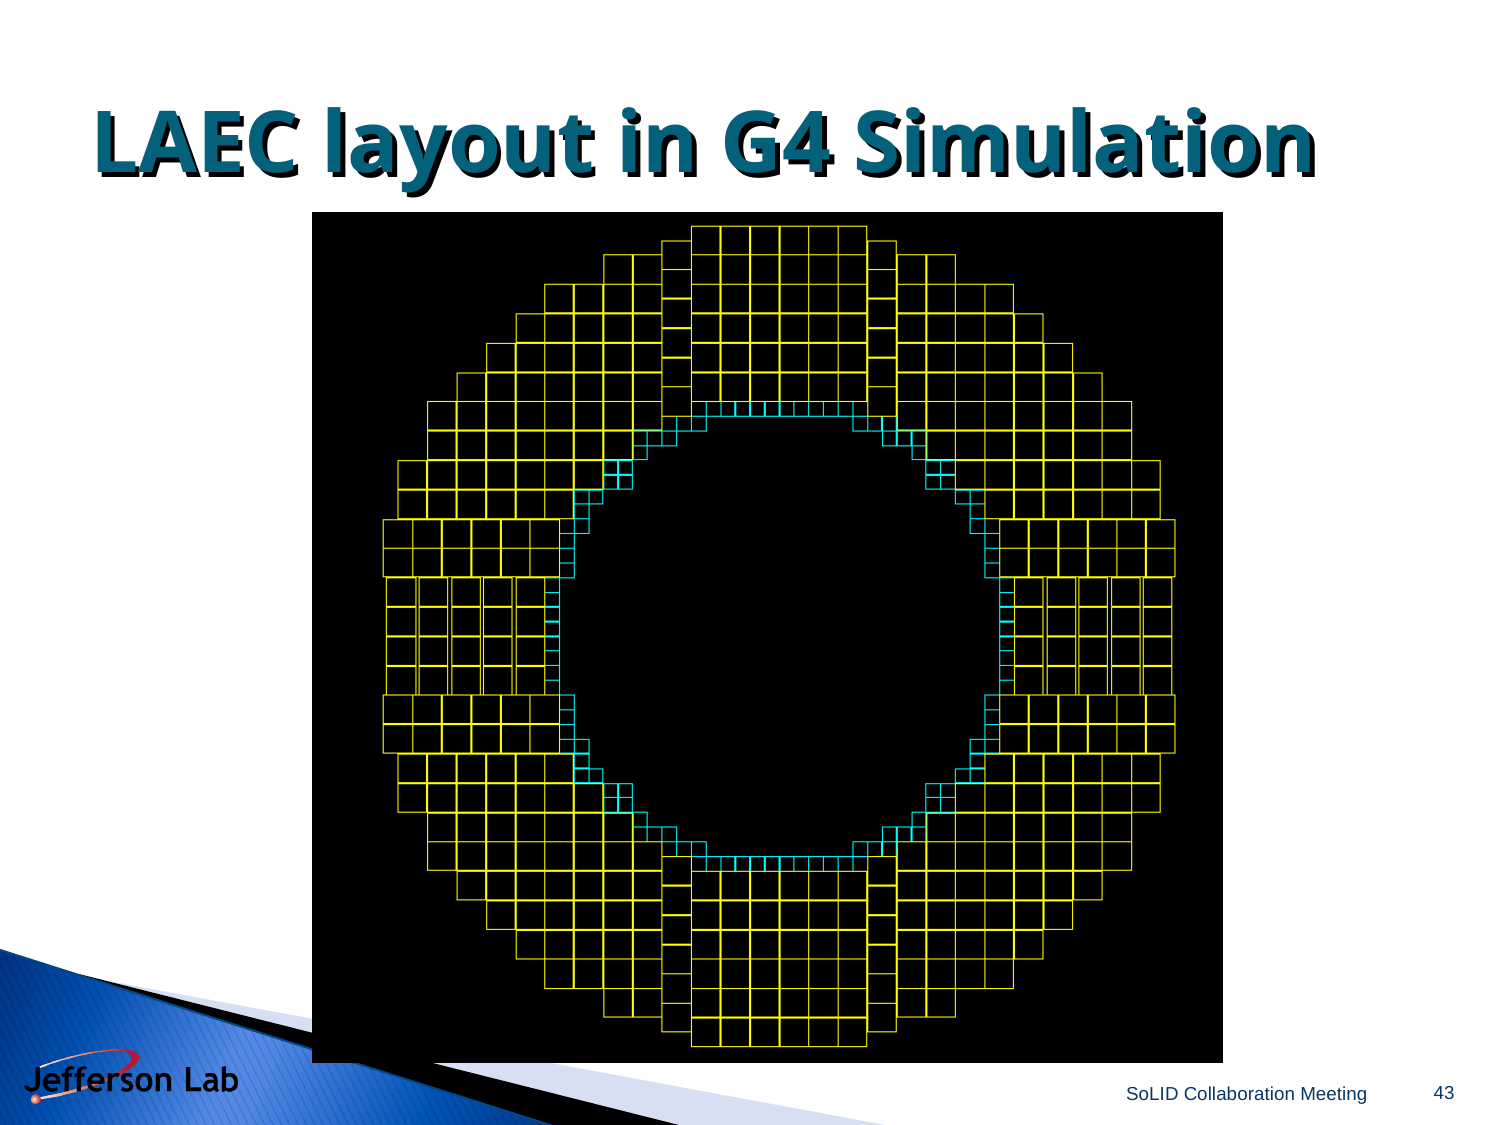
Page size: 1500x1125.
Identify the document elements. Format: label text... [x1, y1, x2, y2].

text_box SoLID Collaboration Meeting [1074, 1051, 1418, 1112]
title LAEC layout in G4 Simulation [75, 45, 1426, 233]
text_box 43 [1418, 1051, 1479, 1112]
picture [312, 212, 1223, 1063]
